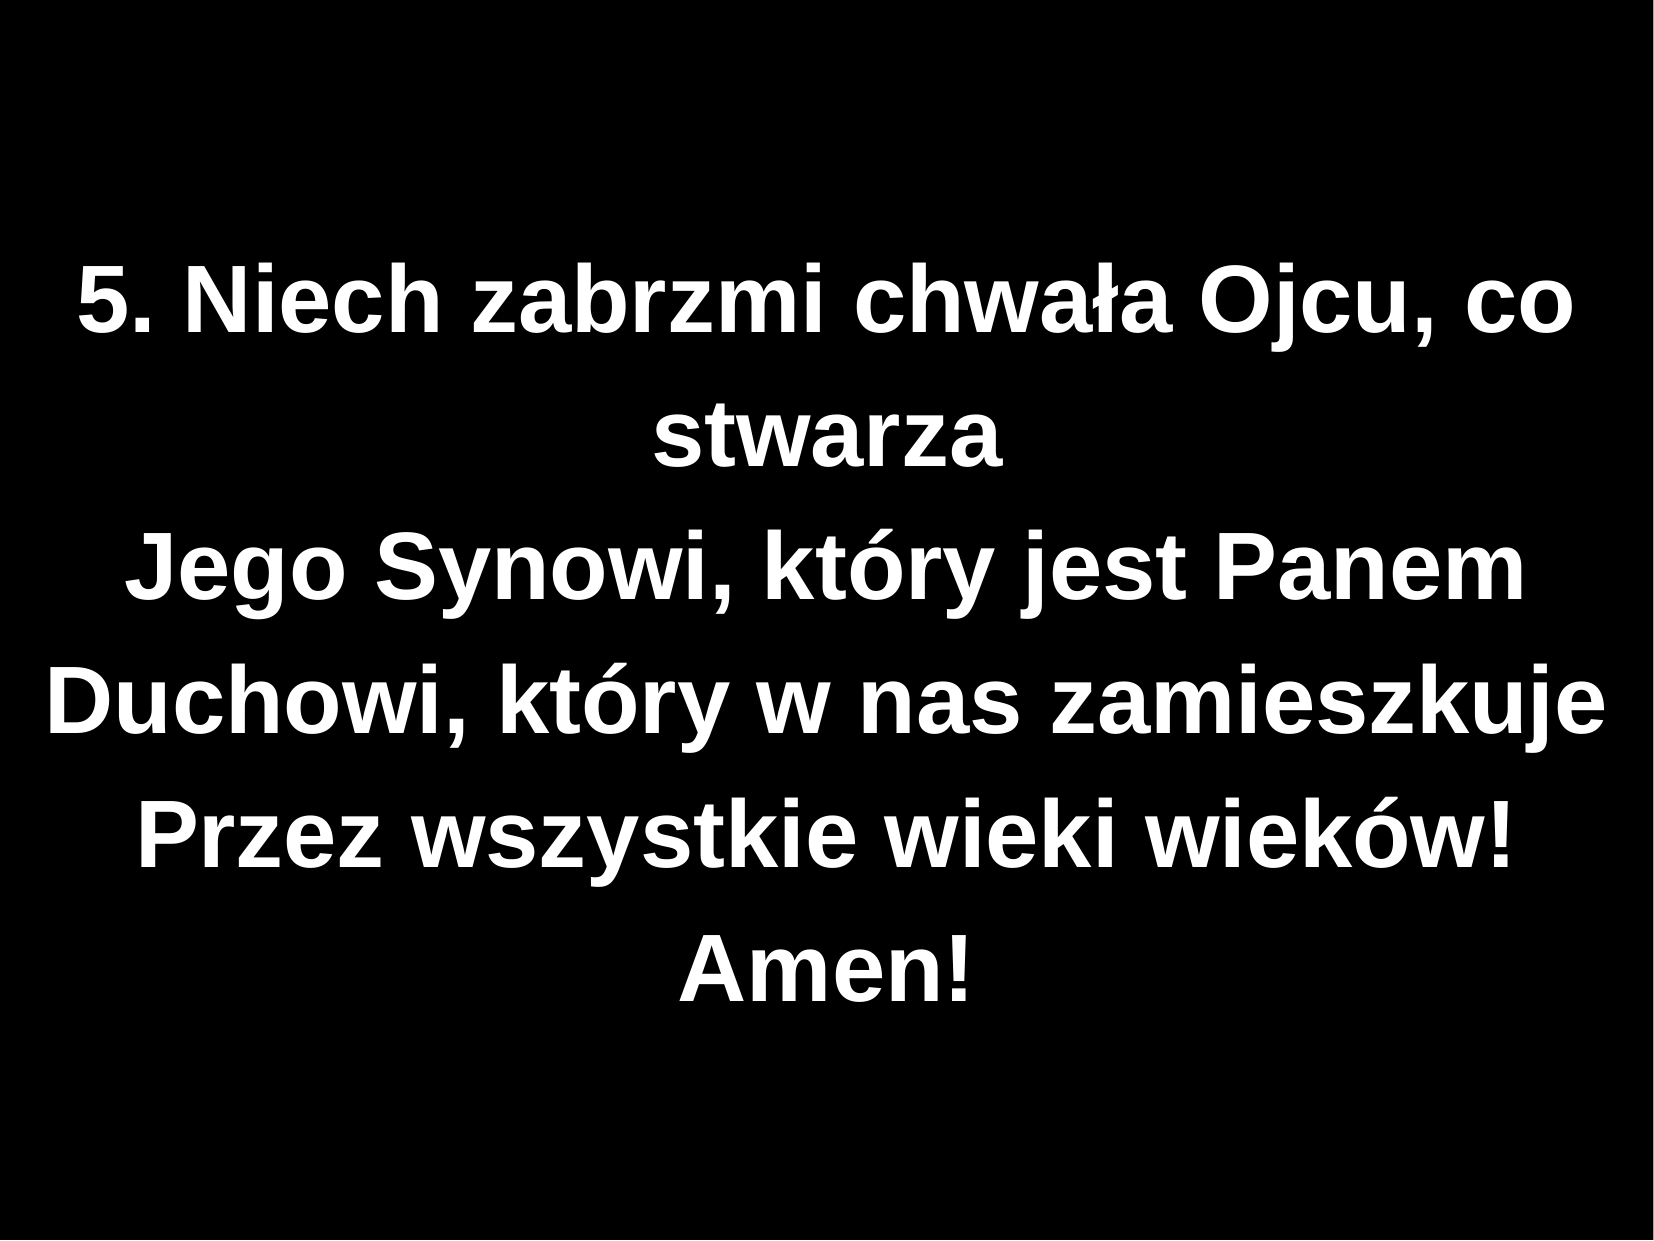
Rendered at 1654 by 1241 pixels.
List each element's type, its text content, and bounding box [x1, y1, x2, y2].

subtitle 5. Niech zabrzmi chwała Ojcu, co stwarza Jego Synowi, który jest Panem Duchowi, który w nas zamieszkuje Przez wszystkie wieki wieków! Amen! [0, 0, 1654, 1241]
